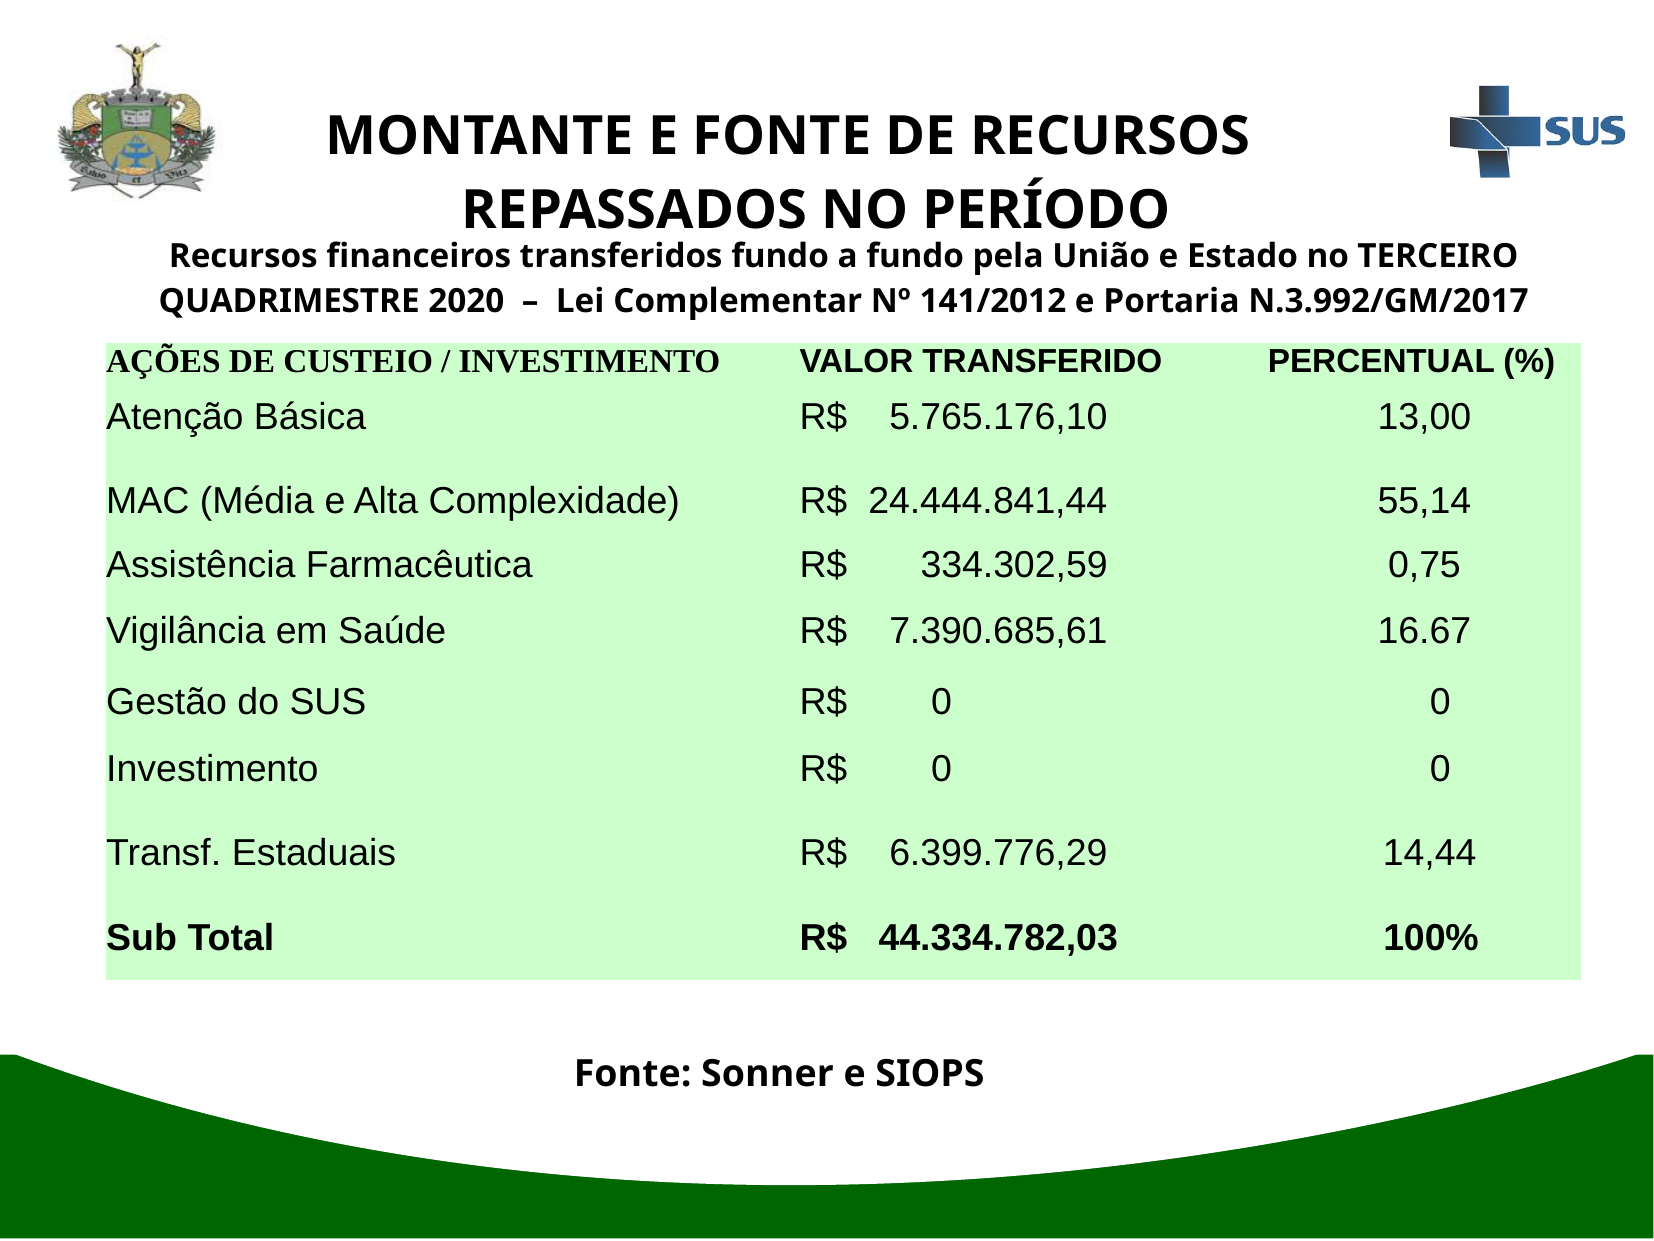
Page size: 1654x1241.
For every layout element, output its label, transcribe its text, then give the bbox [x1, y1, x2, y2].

table_cell R$ 0 [799, 747, 1268, 831]
table_cell R$ 24.444.841,44 [799, 479, 1268, 544]
table_cell Transf. Estaduais [106, 831, 799, 917]
picture [47, 35, 225, 213]
table_header AÇÕES DE CUSTEIO / INVESTIMENTO [106, 343, 799, 395]
text_box Fonte: Sonner e SIOPS [531, 1039, 1028, 1101]
table_cell Assistência Farmacêutica [106, 544, 799, 609]
table_cell 14,44 [1268, 831, 1581, 917]
table_cell Investimento [106, 747, 799, 831]
text_box [11, 159, 1583, 1012]
table_cell R$ 334.302,59 [799, 544, 1268, 609]
table_cell R$ 7.390.685,61 [799, 609, 1268, 680]
table_header PERCENTUAL (%) [1268, 343, 1581, 395]
table_header VALOR TRANSFERIDO [799, 343, 1268, 395]
table_cell MAC (Média e Alta Complexidade) [106, 479, 799, 544]
table_cell R$ 0 [799, 680, 1268, 747]
table_cell Gestão do SUS [106, 680, 799, 747]
table_cell Vigilância em Saúde [106, 609, 799, 680]
table_cell 0 [1268, 747, 1581, 831]
text_box Recursos financeiros transferidos fundo a fundo pela União e Estado no TERCEIRO QUADRIMESTRE 2020 – Lei Complementar Nº 141/2012 e Portaria N.3.992/GM/2017 [94, 224, 1595, 331]
text_box MONTANTE E FONTE DE RECURSOS REPASSADOS NO PERÍODO [262, 88, 1371, 224]
picture [1449, 85, 1630, 178]
table_cell R$ 5.765.176,10 [799, 395, 1268, 479]
table_cell 16.67 [1268, 609, 1581, 680]
table_cell 55,14 [1268, 479, 1581, 544]
table_cell 0,75 [1268, 544, 1581, 609]
table_cell Sub Total [106, 917, 799, 980]
table_cell R$ 6.399.776,29 [799, 831, 1268, 917]
table_cell R$ 44.334.782,03 [799, 917, 1268, 980]
table_cell 0 [1268, 680, 1581, 747]
table_cell Atenção Básica [106, 395, 799, 479]
table_cell 100% [1268, 917, 1581, 980]
table_cell 13,00 [1268, 395, 1581, 479]
text_box [0, 1048, 1654, 1239]
